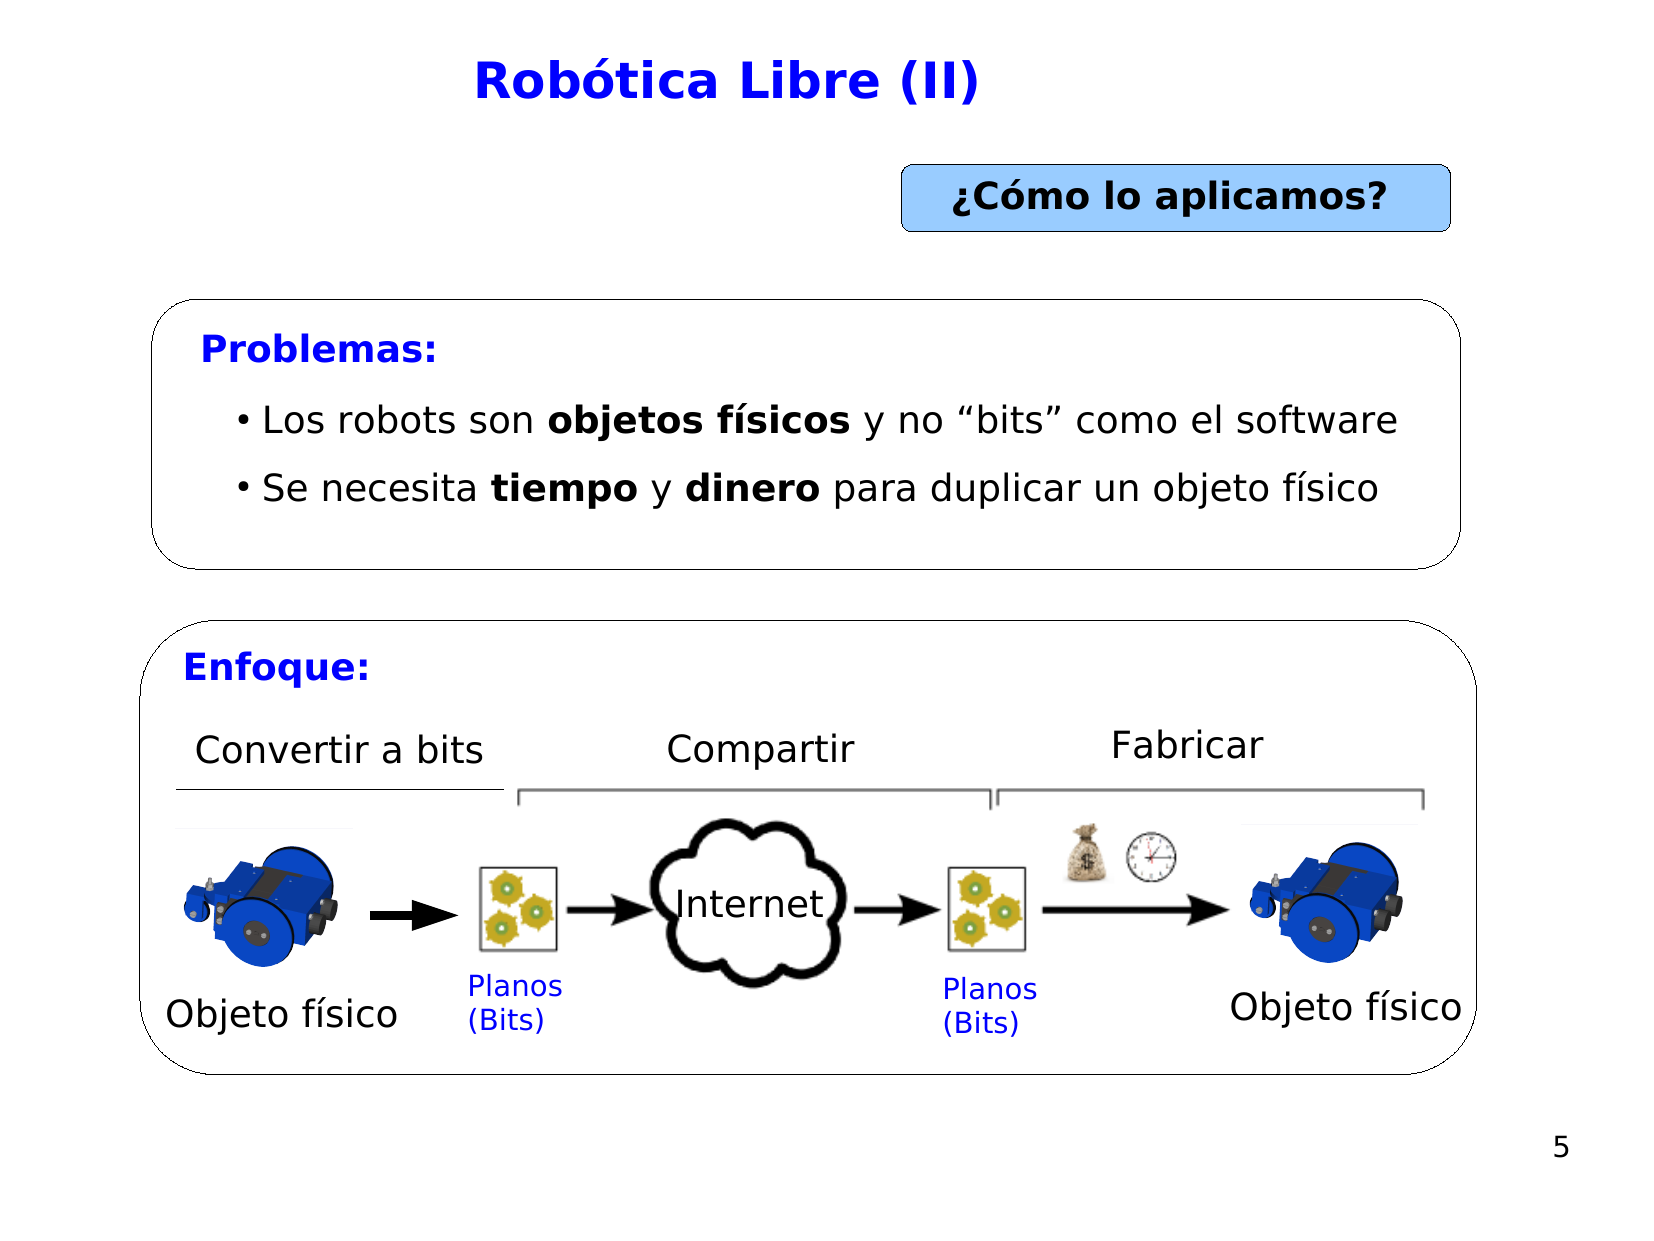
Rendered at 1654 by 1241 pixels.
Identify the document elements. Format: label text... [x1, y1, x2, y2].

text_box Los robots son objetos físicos y no “bits” como el software Se necesita tiempo y dinero para duplicar un objeto físico [222, 391, 1458, 522]
text_box Robótica Libre (II) [458, 44, 1061, 118]
text_box Compartir [651, 720, 870, 779]
text_box Planos (Bits) [452, 961, 579, 1045]
text_box Enfoque: [167, 638, 386, 697]
text_box ¿Cómo lo aplicamos? [922, 167, 1416, 226]
text_box Convertir a bits [179, 721, 500, 781]
text_box Objeto físico [1214, 978, 1479, 1037]
text_box Problemas: [185, 320, 454, 379]
picture [421, 777, 1450, 996]
picture [175, 828, 353, 978]
text_box Fabricar [1095, 716, 1279, 775]
text_box Objeto físico [150, 985, 414, 1045]
text_box [1238, 826, 1418, 987]
text_box [901, 164, 1451, 232]
text_box Internet [659, 875, 839, 934]
text_box Planos (Bits) [927, 964, 1053, 1049]
